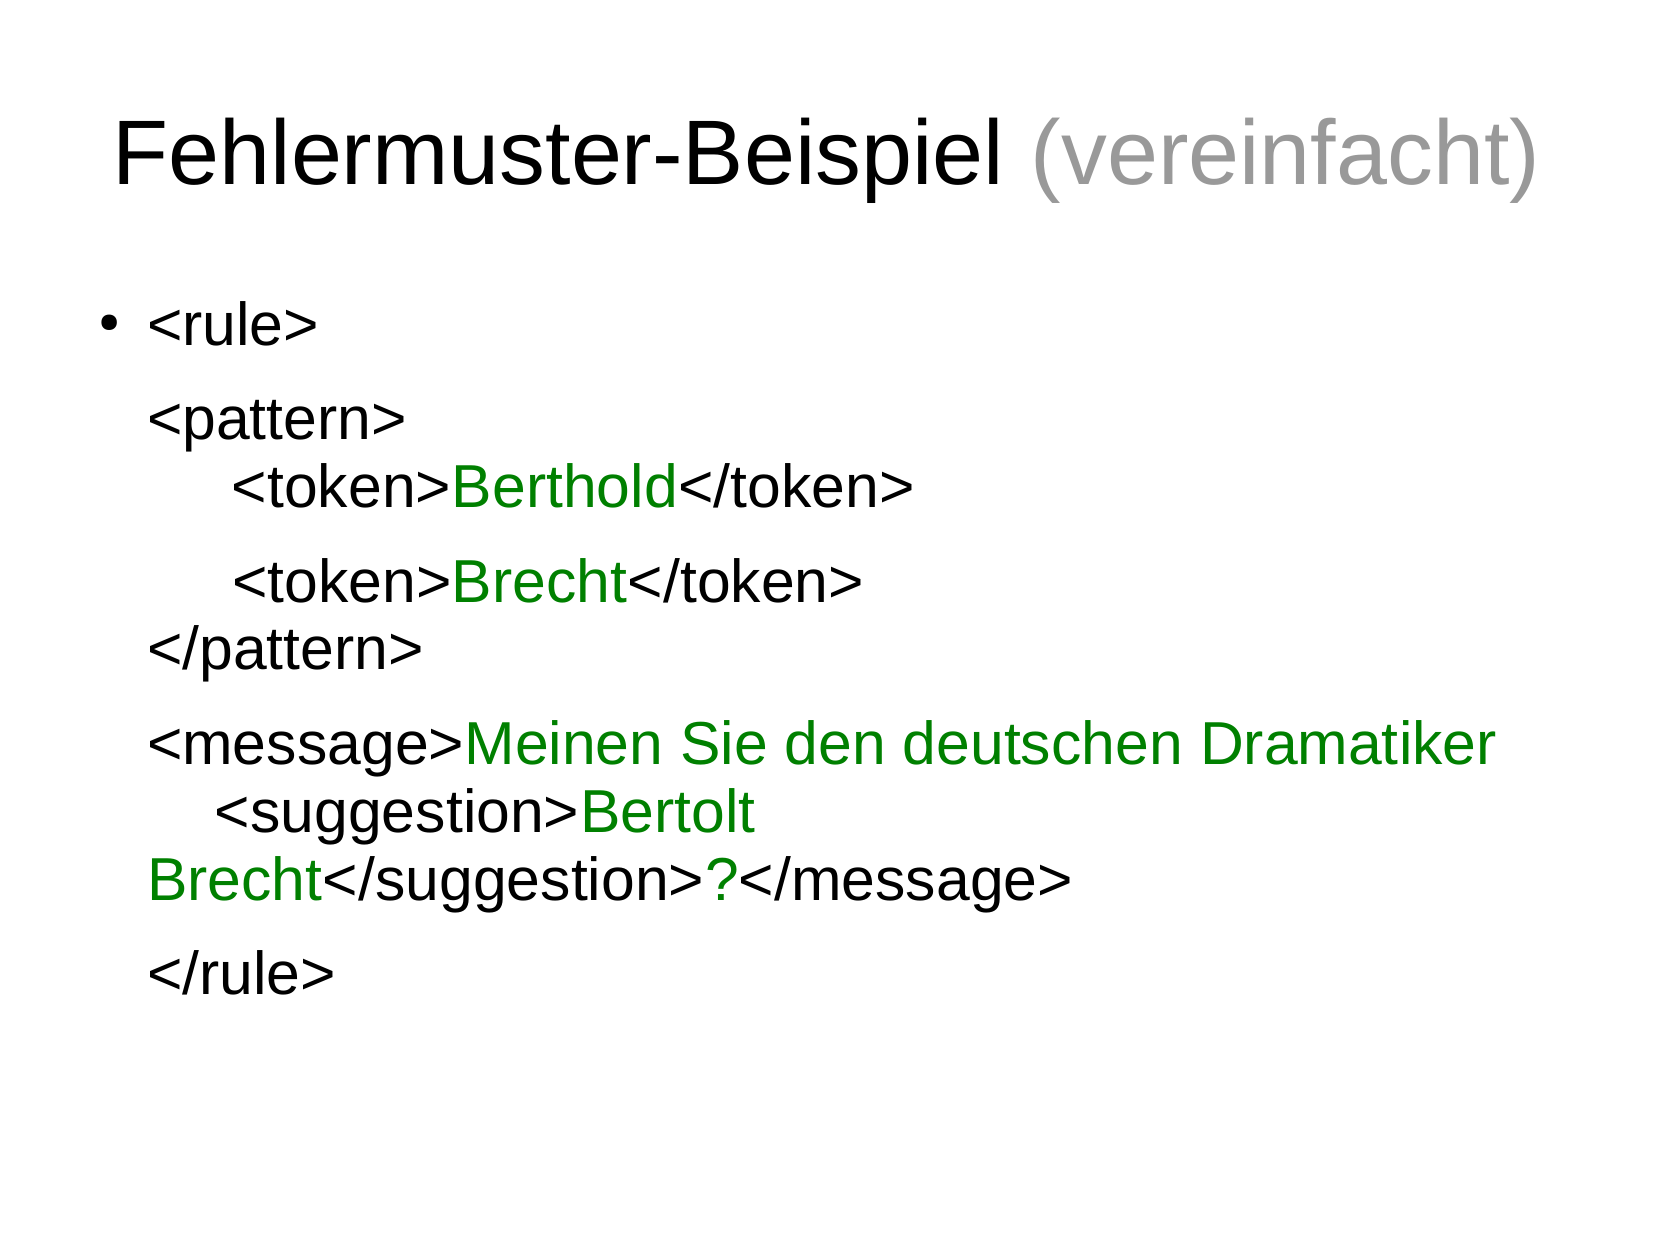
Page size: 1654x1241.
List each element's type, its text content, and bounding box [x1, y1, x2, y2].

title Fehlermuster-Beispiel (vereinfacht) [82, 49, 1571, 257]
list <rule> <pattern> <token>Berthold</token> <token>Brecht</token> </pattern> <message>Meinen Sie den deutschen Dramatiker <suggestion>Bertolt Brecht</suggestion>?</message> </rule> [82, 290, 1538, 1010]
